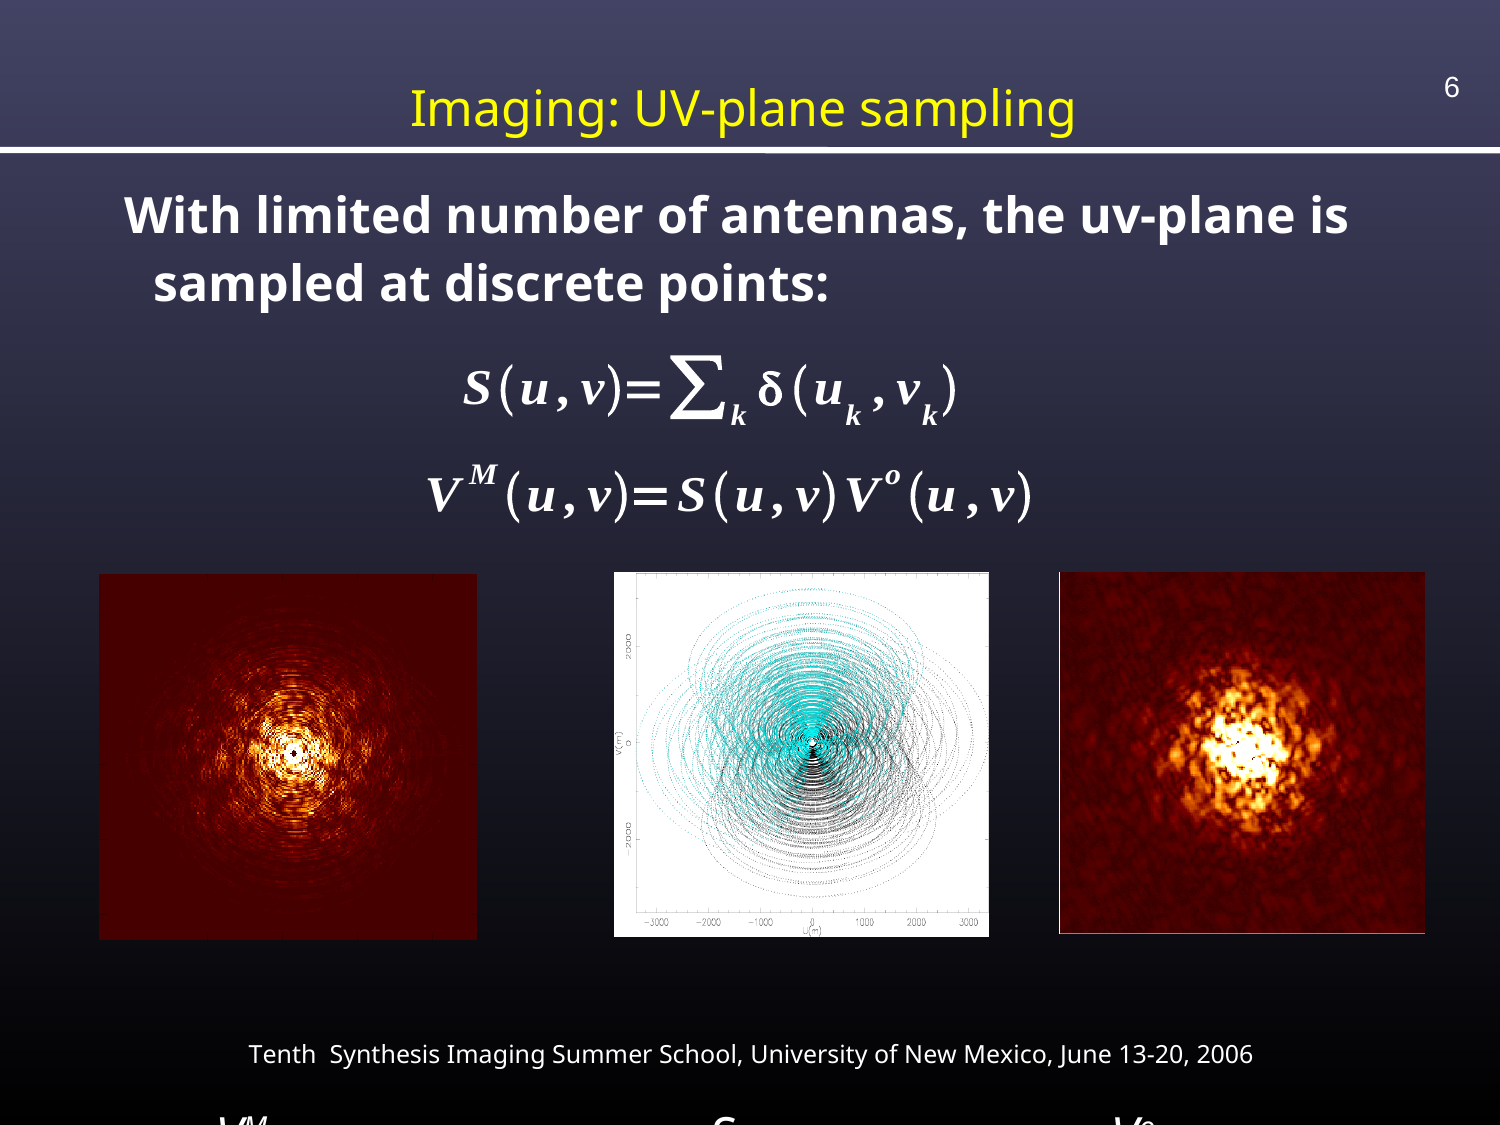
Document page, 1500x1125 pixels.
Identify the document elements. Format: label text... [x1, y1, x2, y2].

picture [1059, 572, 1425, 934]
text_box With limited number of antennas, the uv-plane is sampled at discrete points: = X VM S Vo [124, 180, 1400, 1036]
title Imaging: UV-plane sampling [112, 62, 1375, 151]
picture [99, 574, 477, 940]
chart [446, 347, 971, 437]
picture [614, 572, 989, 937]
chart [411, 451, 1046, 528]
